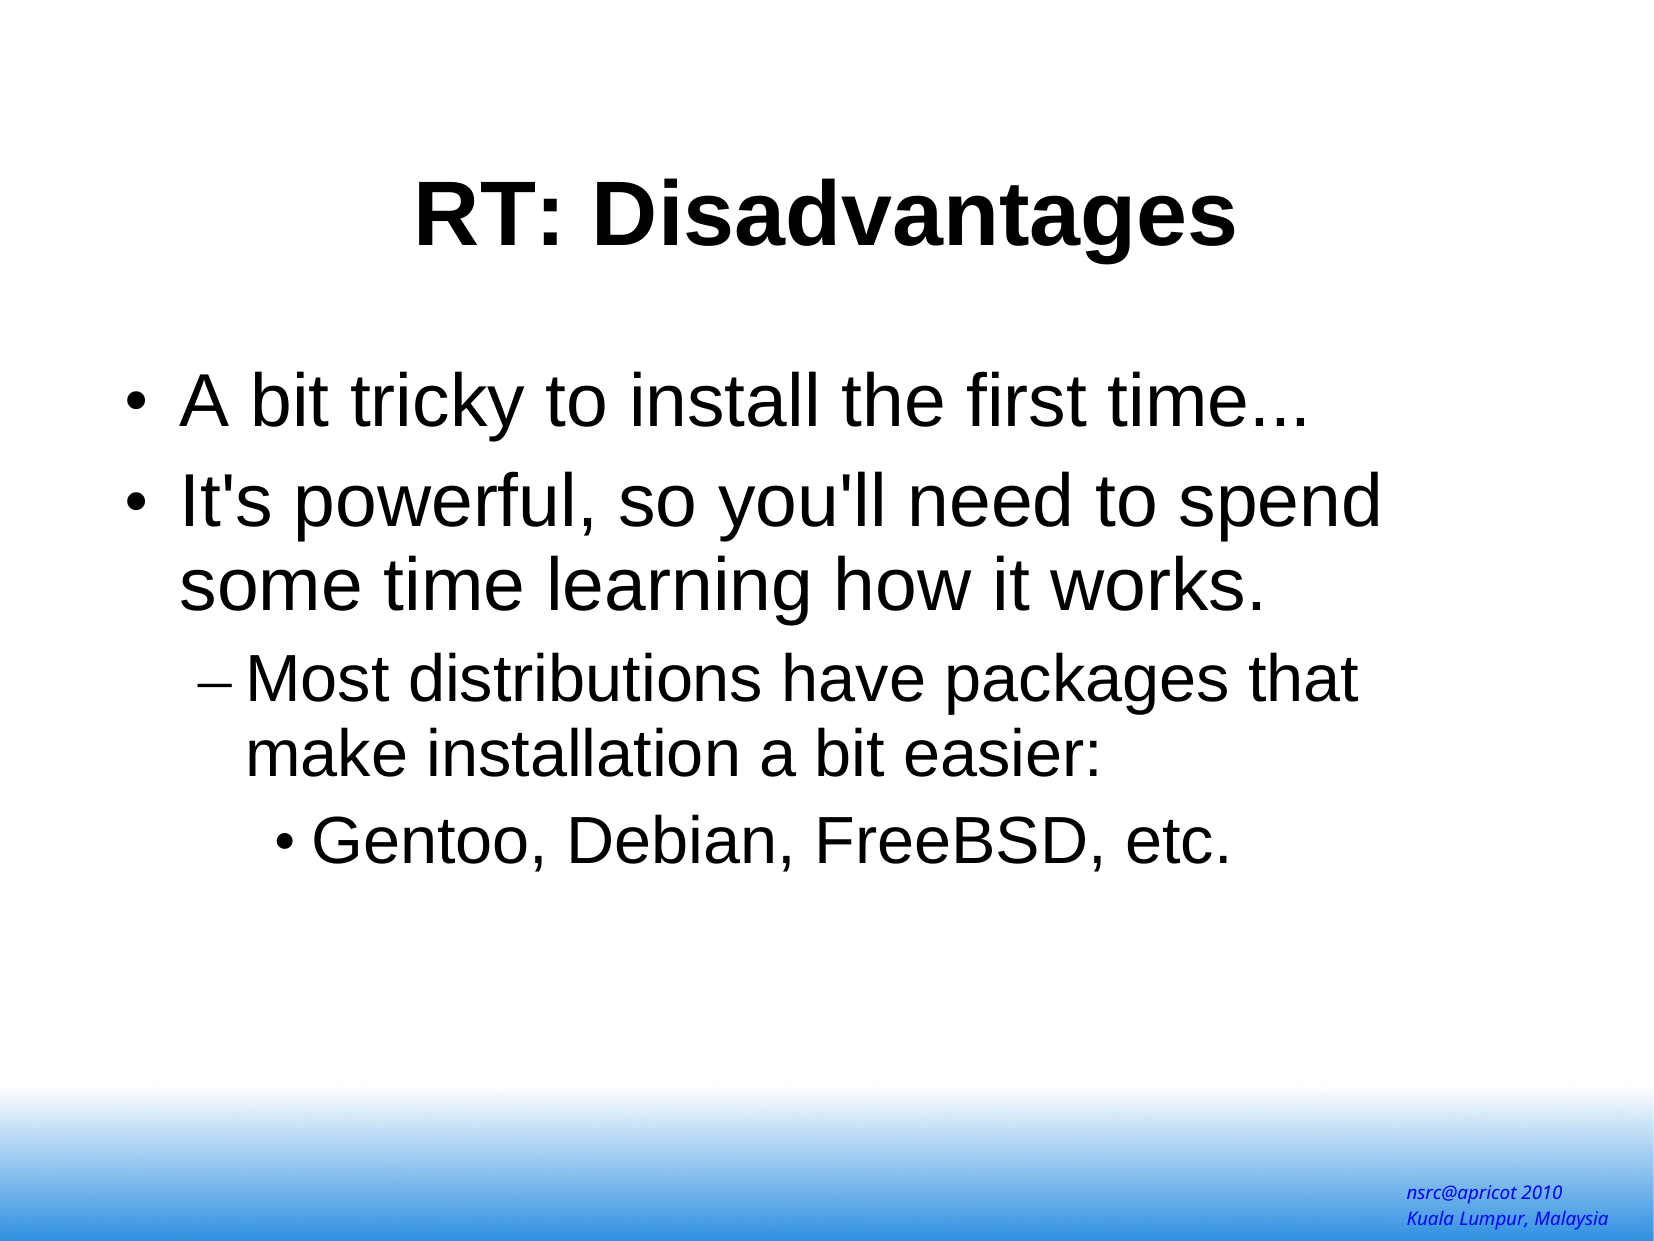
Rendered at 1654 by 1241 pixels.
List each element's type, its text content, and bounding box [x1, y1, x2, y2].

picture [0, 1083, 1654, 1241]
list A bit tricky to install the first time... It's powerful, so you'll need to spend some time learning how it works. Most distributions have packages that make installation a bit easier: Gentoo, Debian, FreeBSD, etc. [124, 358, 1530, 1103]
title RT: Disadvantages [124, 110, 1530, 317]
